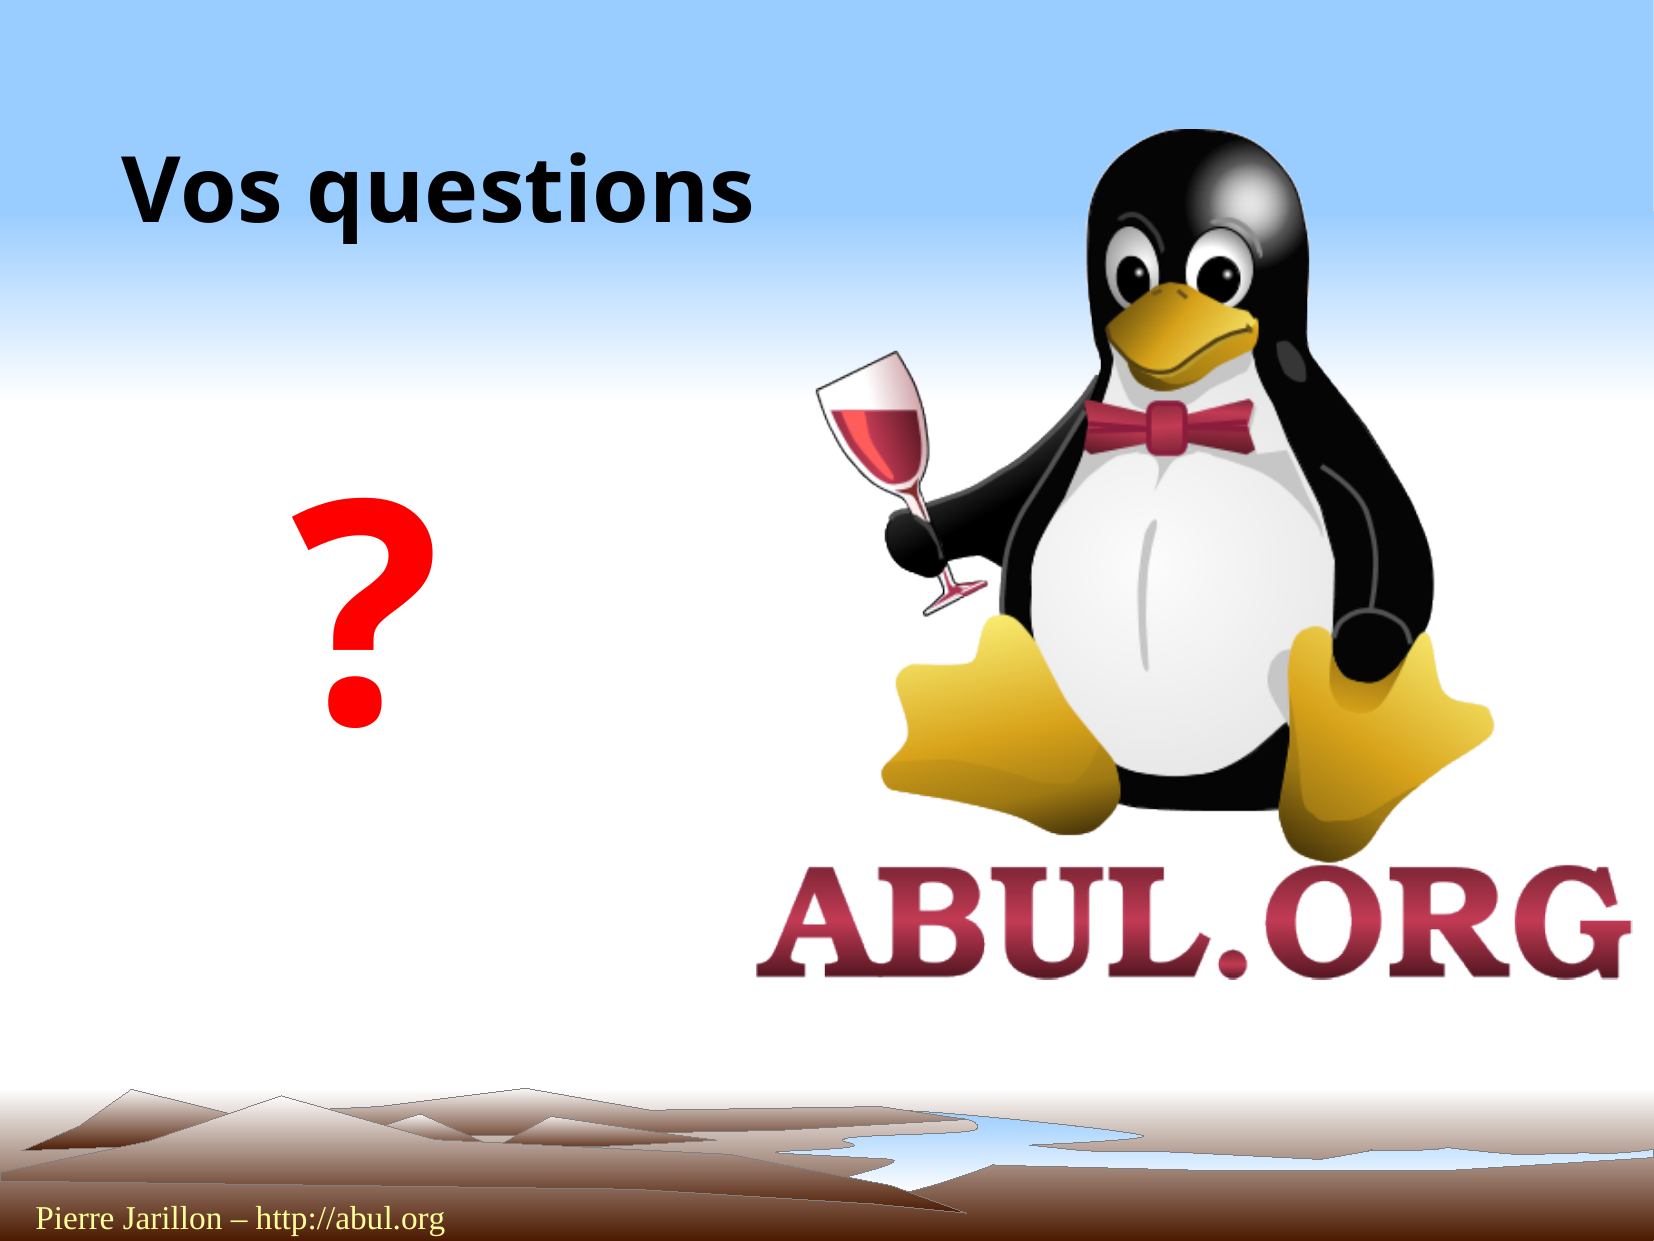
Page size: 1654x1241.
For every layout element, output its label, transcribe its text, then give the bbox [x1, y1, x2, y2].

picture [756, 129, 1633, 980]
text_box Vos questions [25, 124, 852, 291]
text_box ? [291, 390, 575, 953]
